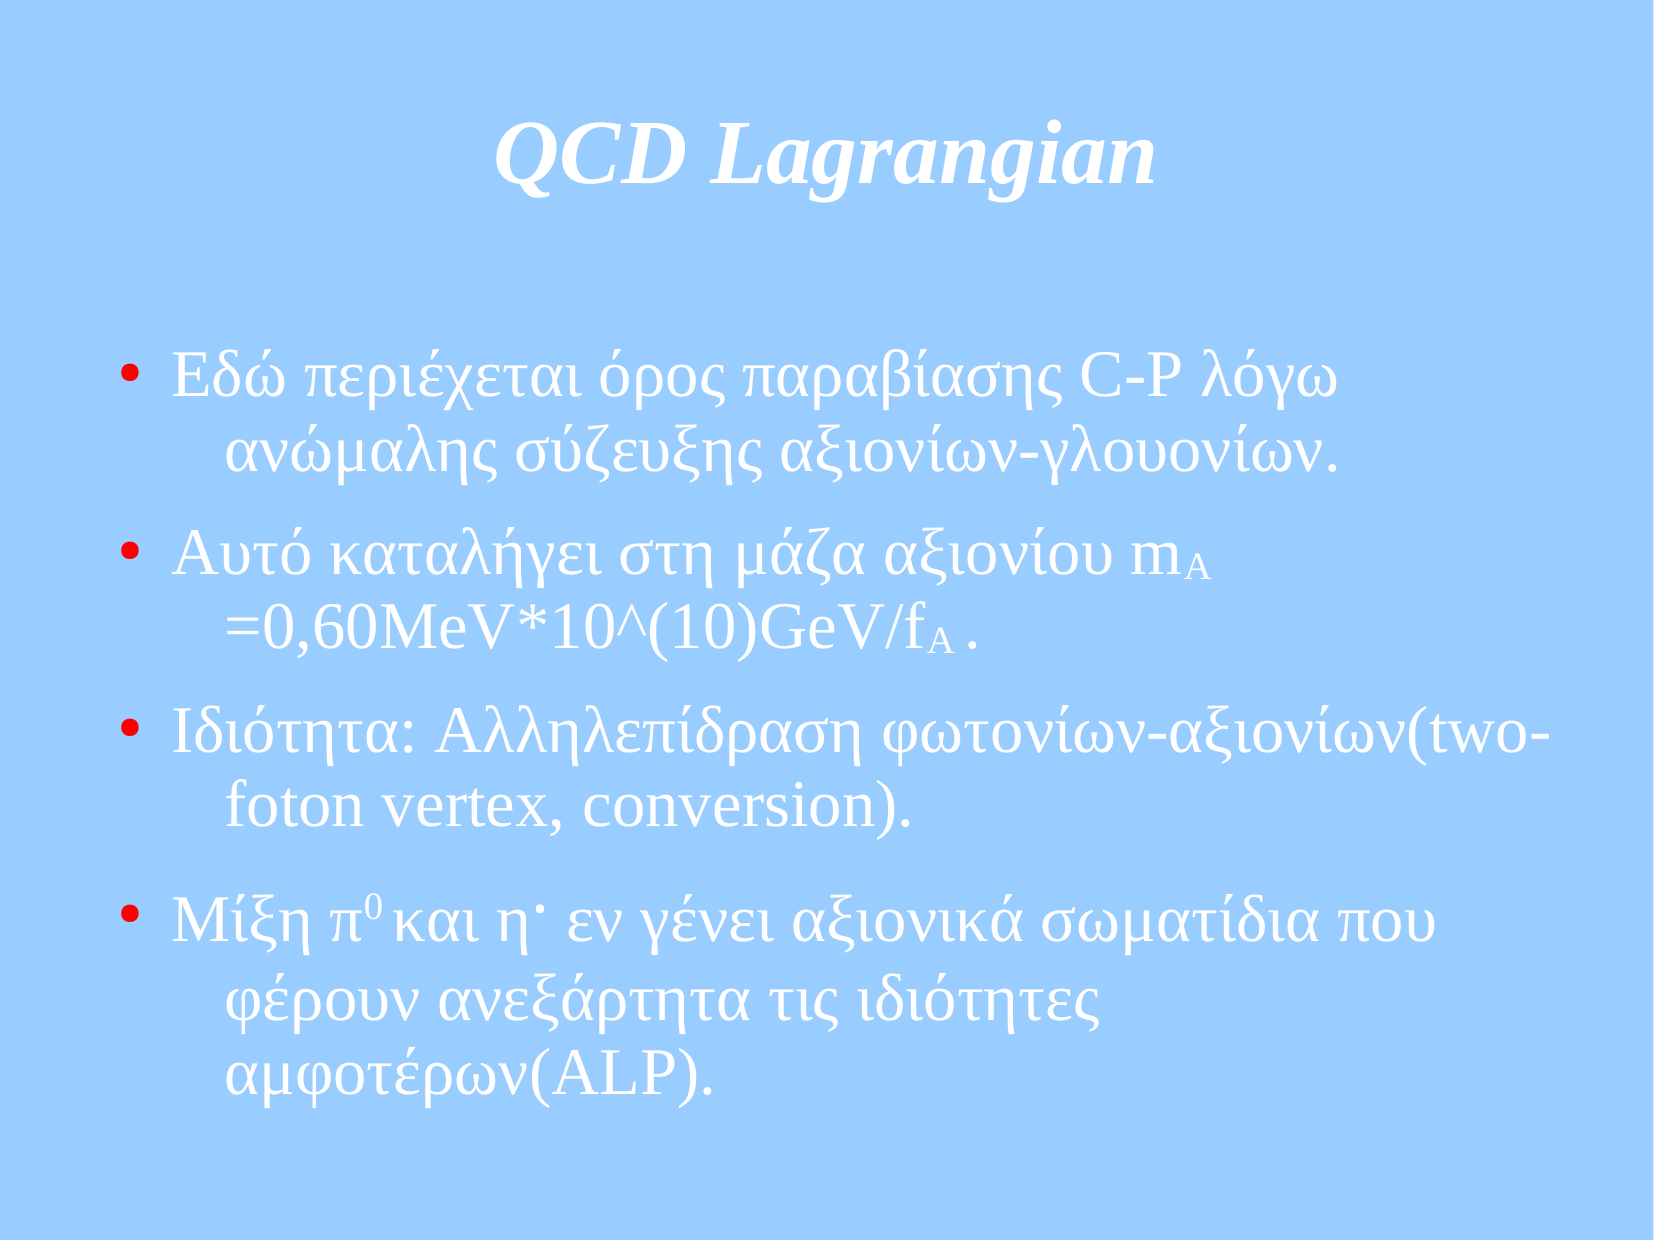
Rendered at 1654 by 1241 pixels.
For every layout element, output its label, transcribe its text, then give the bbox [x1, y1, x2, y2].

list Εδώ περιέχεται όρος παραβίασης C-P λόγω ανώμαλης σύζευξης αξιονίων-γλουονίων. Αυτό καταλήγει στη μάζα αξιονίου mA =0,60MeV*10^(10)GeV/fA . Ιδιότητα: Αλληλεπίδραση φωτονίων-αξιονίων(two-foton vertex, conversion). Μίξη π0 και η· εν γένει αξιονικά σωματίδια που φέρουν ανεξάρτητα τις ιδιότητες αμφοτέρων(ALP). [82, 337, 1571, 1151]
title QCD Lagrangian [82, 56, 1571, 250]
